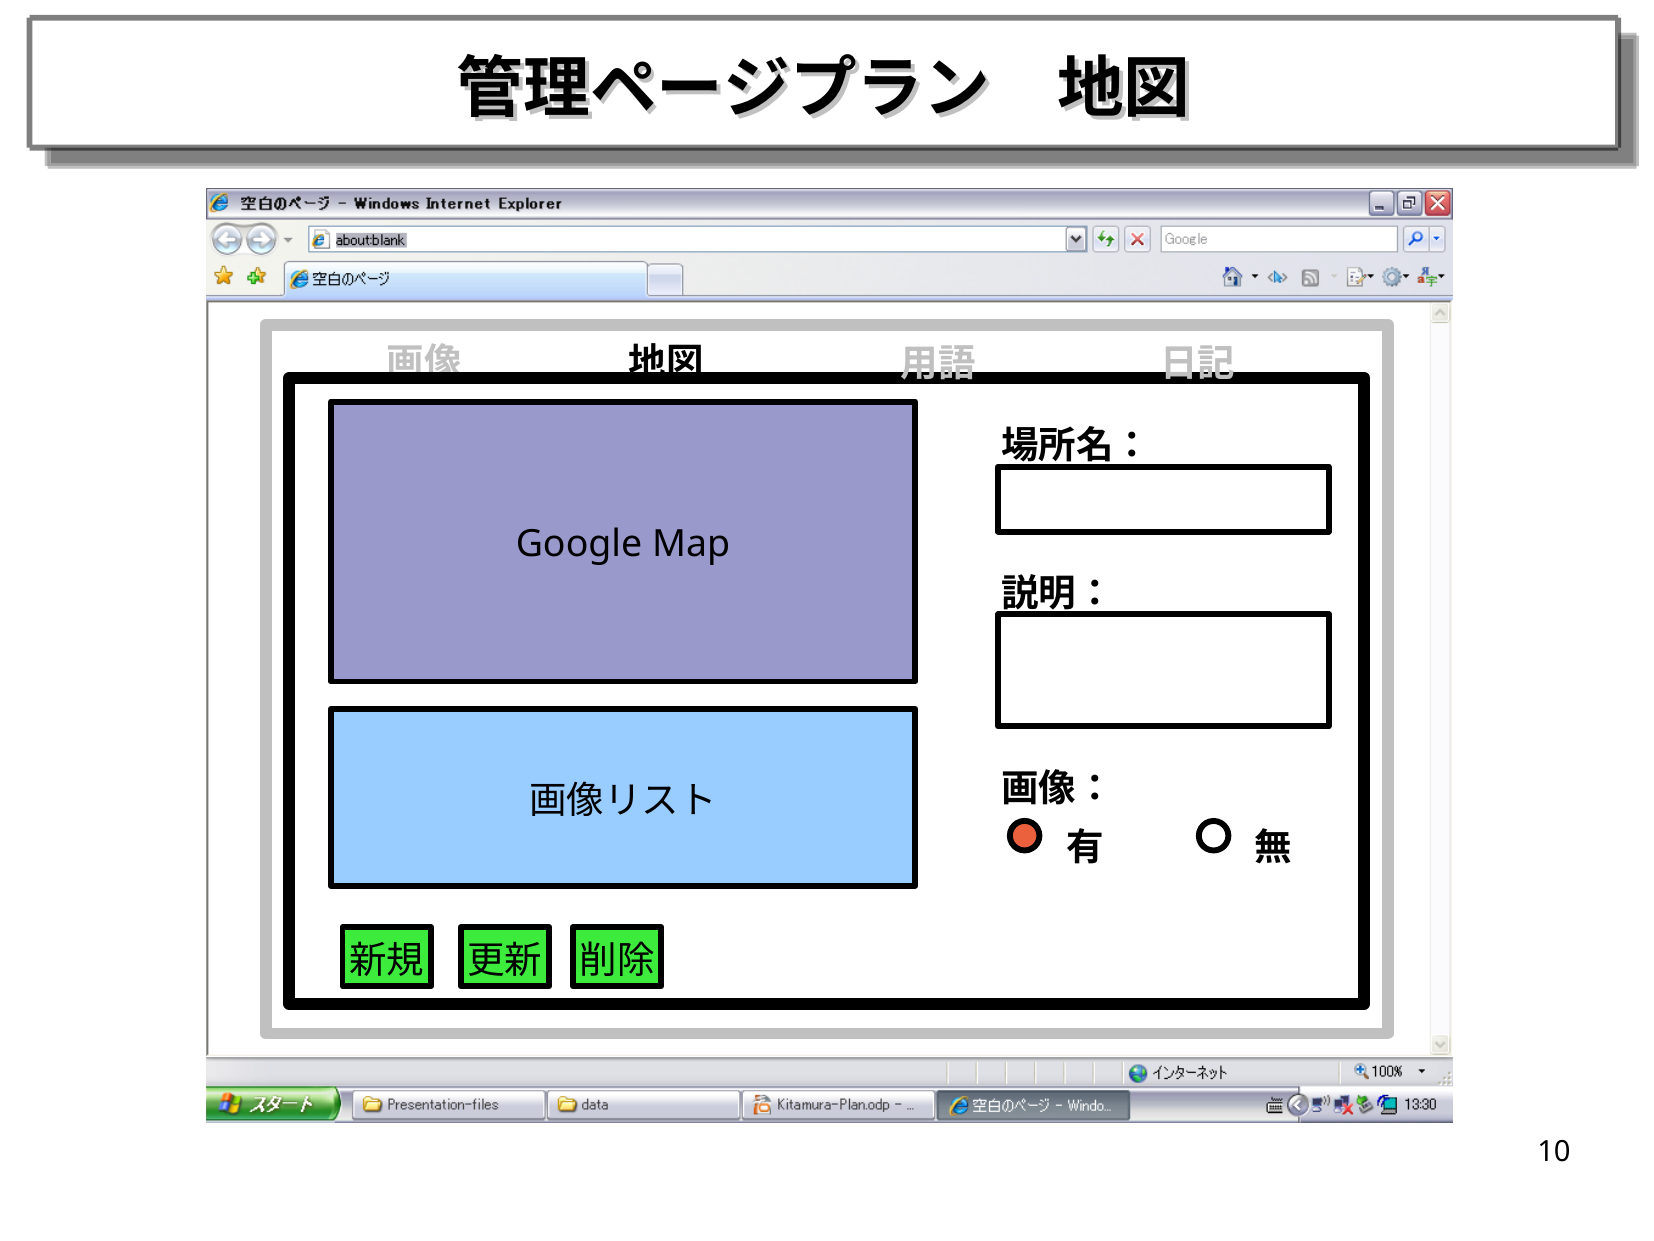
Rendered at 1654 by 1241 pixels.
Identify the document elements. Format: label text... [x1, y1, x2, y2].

text_box [1009, 820, 1040, 851]
text_box 画像： [986, 750, 1110, 806]
text_box 画像 [372, 324, 477, 372]
text_box 用語 [885, 325, 991, 381]
text_box 地図 [614, 324, 719, 381]
picture [206, 188, 1453, 1123]
text_box 無 [1240, 809, 1308, 865]
text_box 場所名： [986, 407, 1147, 463]
text_box 説明： [986, 555, 1110, 611]
text_box 日記 [1145, 325, 1250, 381]
text_box Google Map [330, 401, 916, 682]
text_box 新規 [342, 927, 432, 987]
text_box 有 [1051, 809, 1119, 865]
text_box 画像リスト [330, 708, 916, 886]
text_box 削除 [572, 927, 662, 987]
text_box 更新 [460, 927, 550, 987]
text_box 管理ページプラン 地図 [29, 17, 1619, 148]
